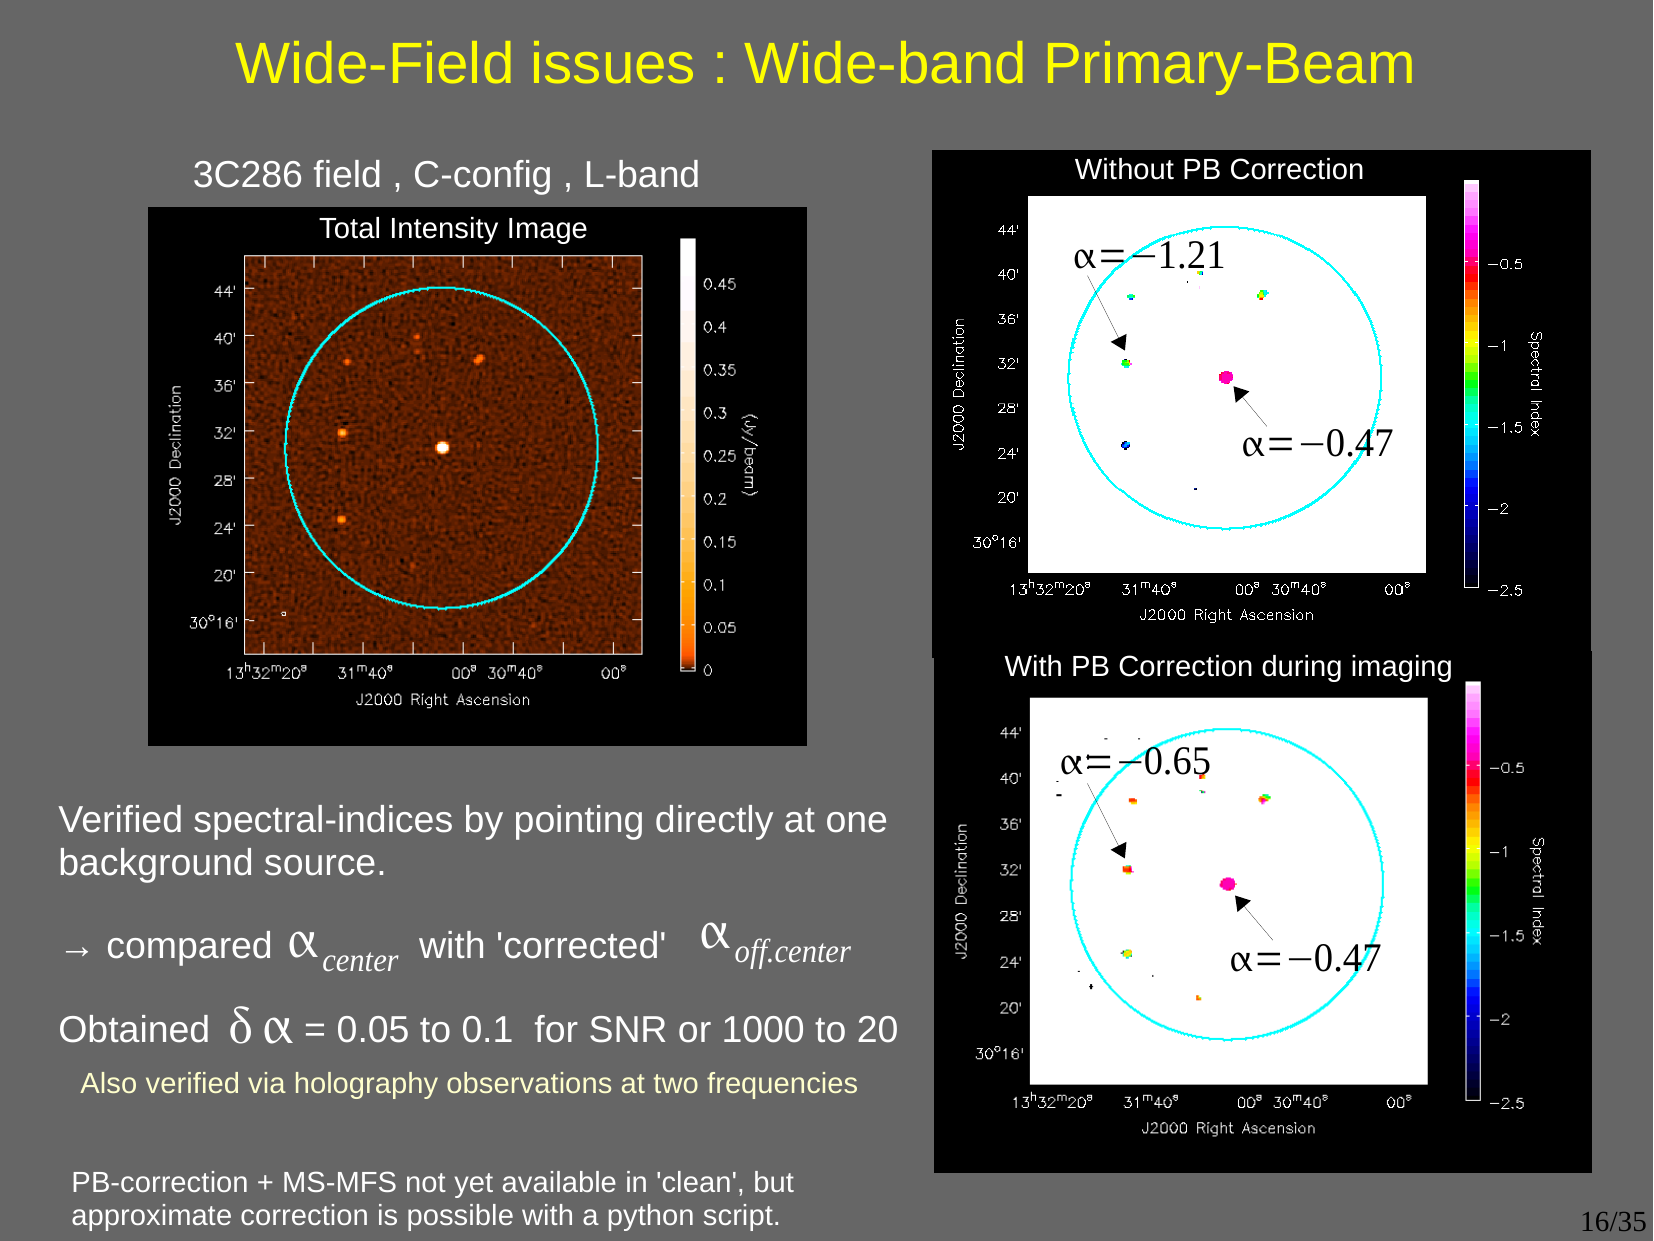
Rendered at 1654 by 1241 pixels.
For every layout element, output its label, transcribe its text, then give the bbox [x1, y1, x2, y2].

chart [1050, 739, 1220, 785]
chart [1231, 420, 1403, 466]
title Wide-Field issues : Wide-band Primary-Beam [82, 13, 1571, 114]
picture [148, 207, 807, 746]
chart [1219, 935, 1391, 981]
text_box Also verified via holography observations at two frequencies [65, 1059, 881, 1120]
list With PB Correction during imaging [986, 649, 1550, 717]
text_box PB-correction + MS-MFS not yet available in 'clean', but approximate correction is possible with a python script. [56, 1159, 971, 1240]
text_box 3C286 field , C-config , L-band [178, 145, 720, 203]
list Without PB Correction [1057, 152, 1465, 220]
picture [932, 150, 1592, 1173]
list Total Intensity Image [301, 211, 709, 279]
text_box Verified spectral-indices by pointing directly at one background source. → compared with 'corrected' Obtained = 0.05 to 0.1 for SNR or 1000 to 20 [43, 791, 920, 1059]
chart [1063, 233, 1235, 279]
